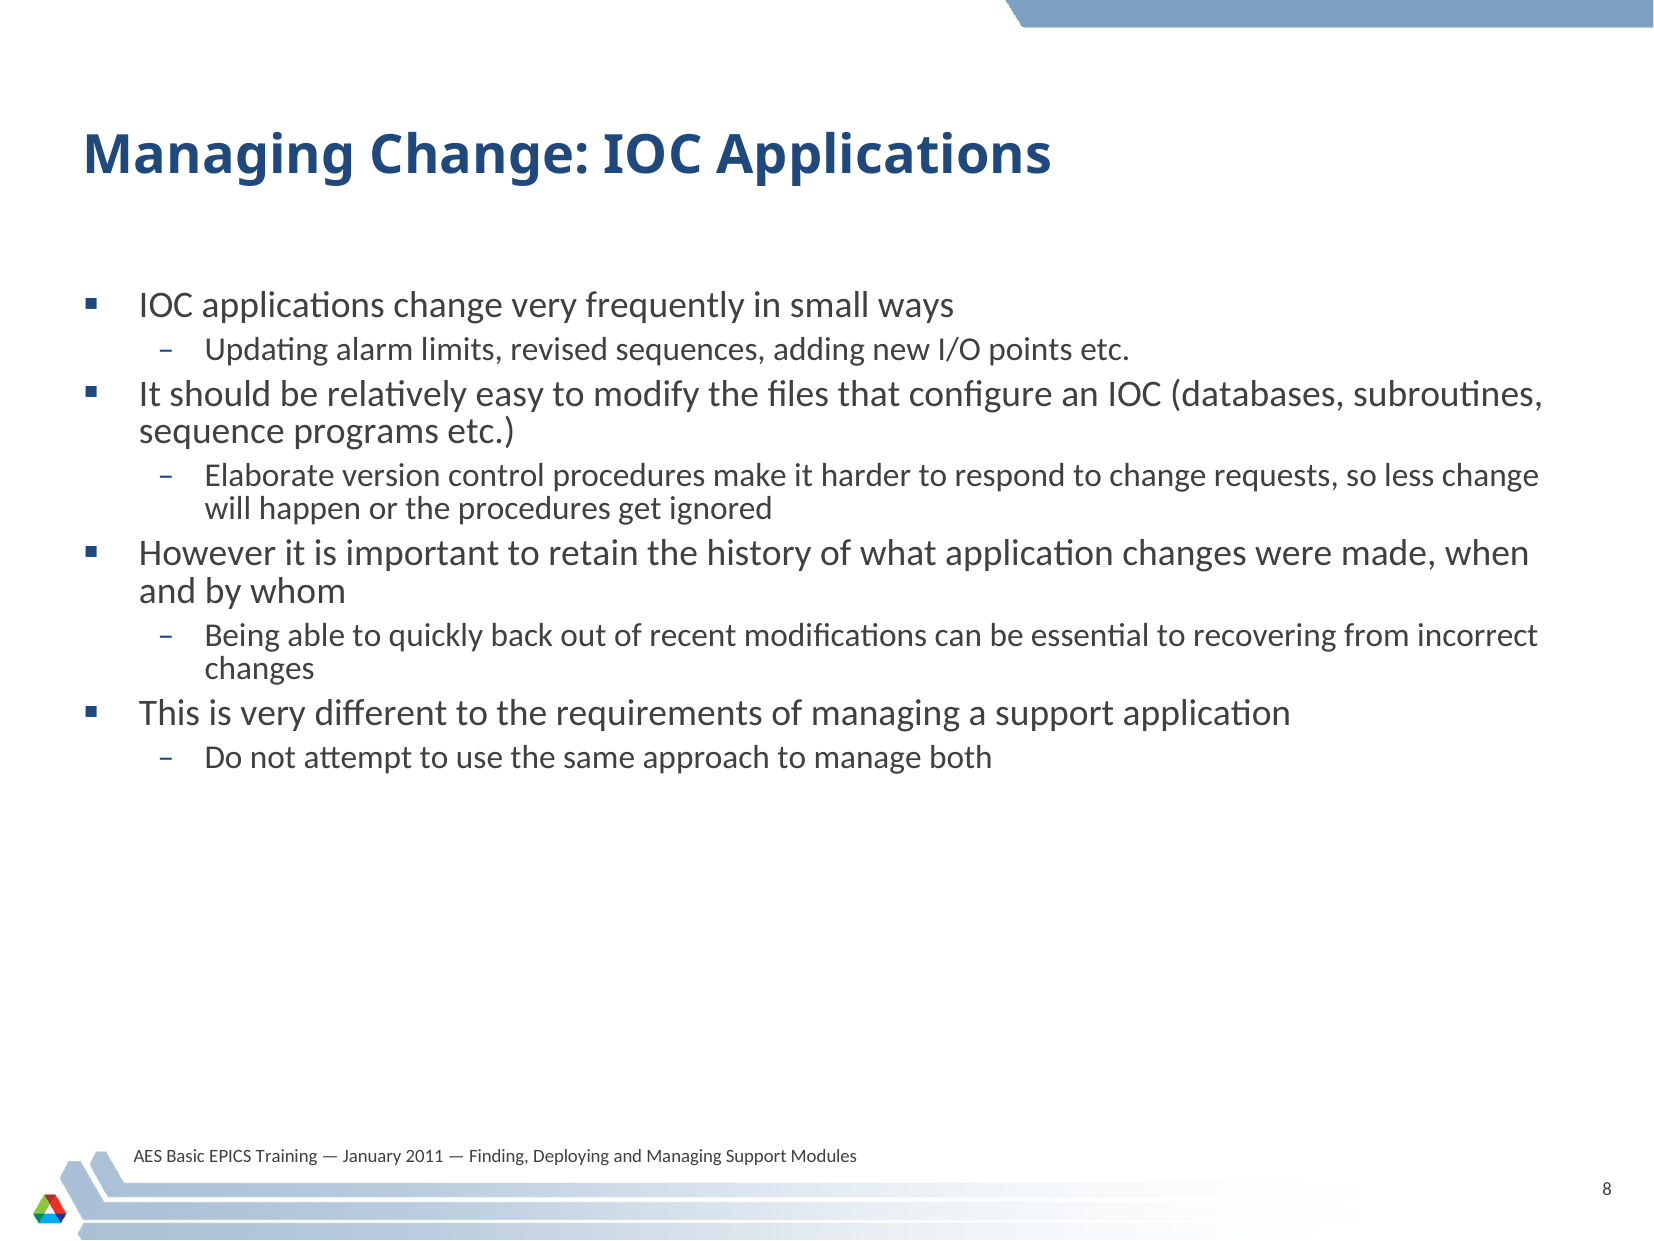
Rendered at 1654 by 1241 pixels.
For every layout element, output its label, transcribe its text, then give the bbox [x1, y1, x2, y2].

picture [0, 0, 1654, 29]
list IOC applications change very frequently in small ways Updating alarm limits, revised sequences, adding new I/O points etc. It should be relatively easy to modify the files that configure an IOC (databases, subroutines, sequence programs etc.) Elaborate version control procedures make it harder to respond to change requests, so less change will happen or the procedures get ignored However it is important to retain the history of what application changes were made, when and by whom Being able to quickly back out of recent modifications can be essential to recovering from incorrect changes This is very different to the requirements of managing a support application Do not attempt to use the same approach to manage both [82, 289, 1571, 843]
title Managing Change: IOC Applications [82, 49, 1571, 257]
picture [0, 1143, 1654, 1240]
